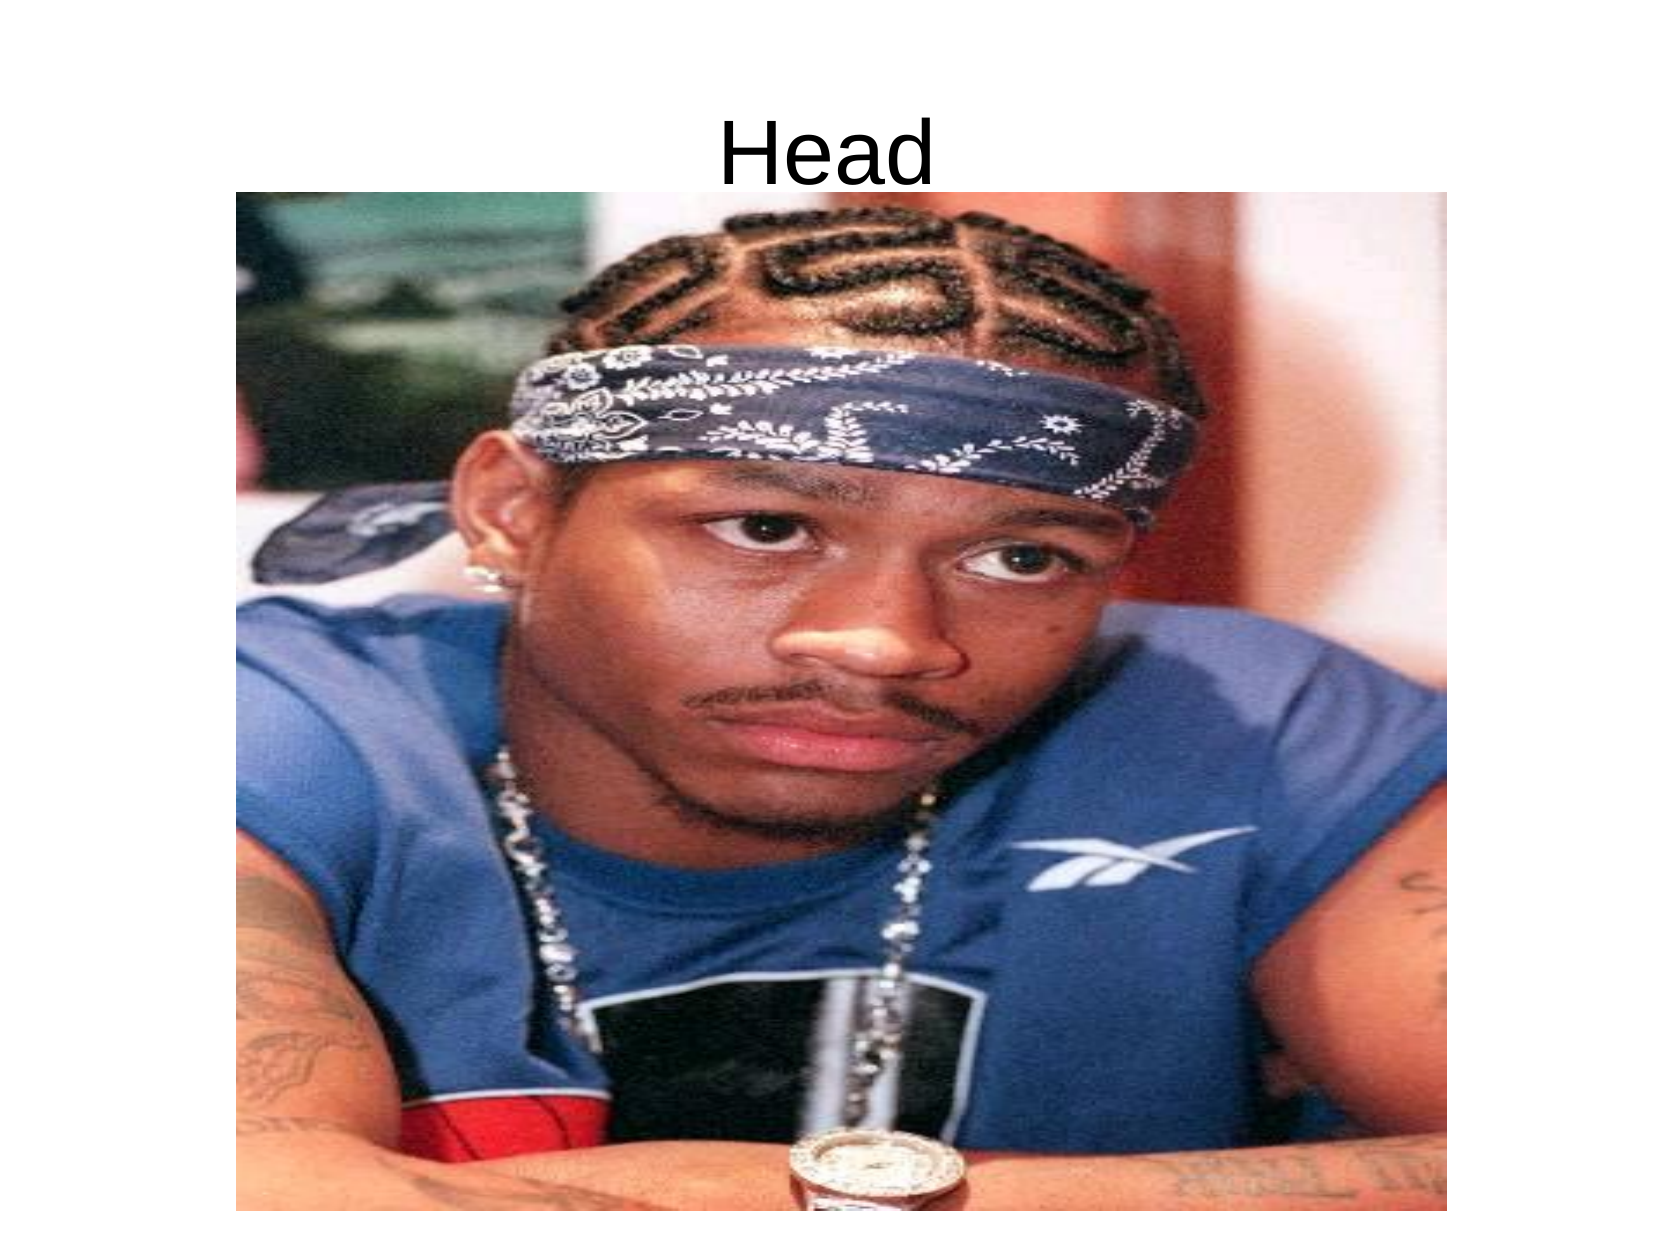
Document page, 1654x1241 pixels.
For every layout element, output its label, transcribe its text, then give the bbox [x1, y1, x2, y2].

picture [236, 192, 1447, 1211]
title Head [82, 49, 1571, 257]
